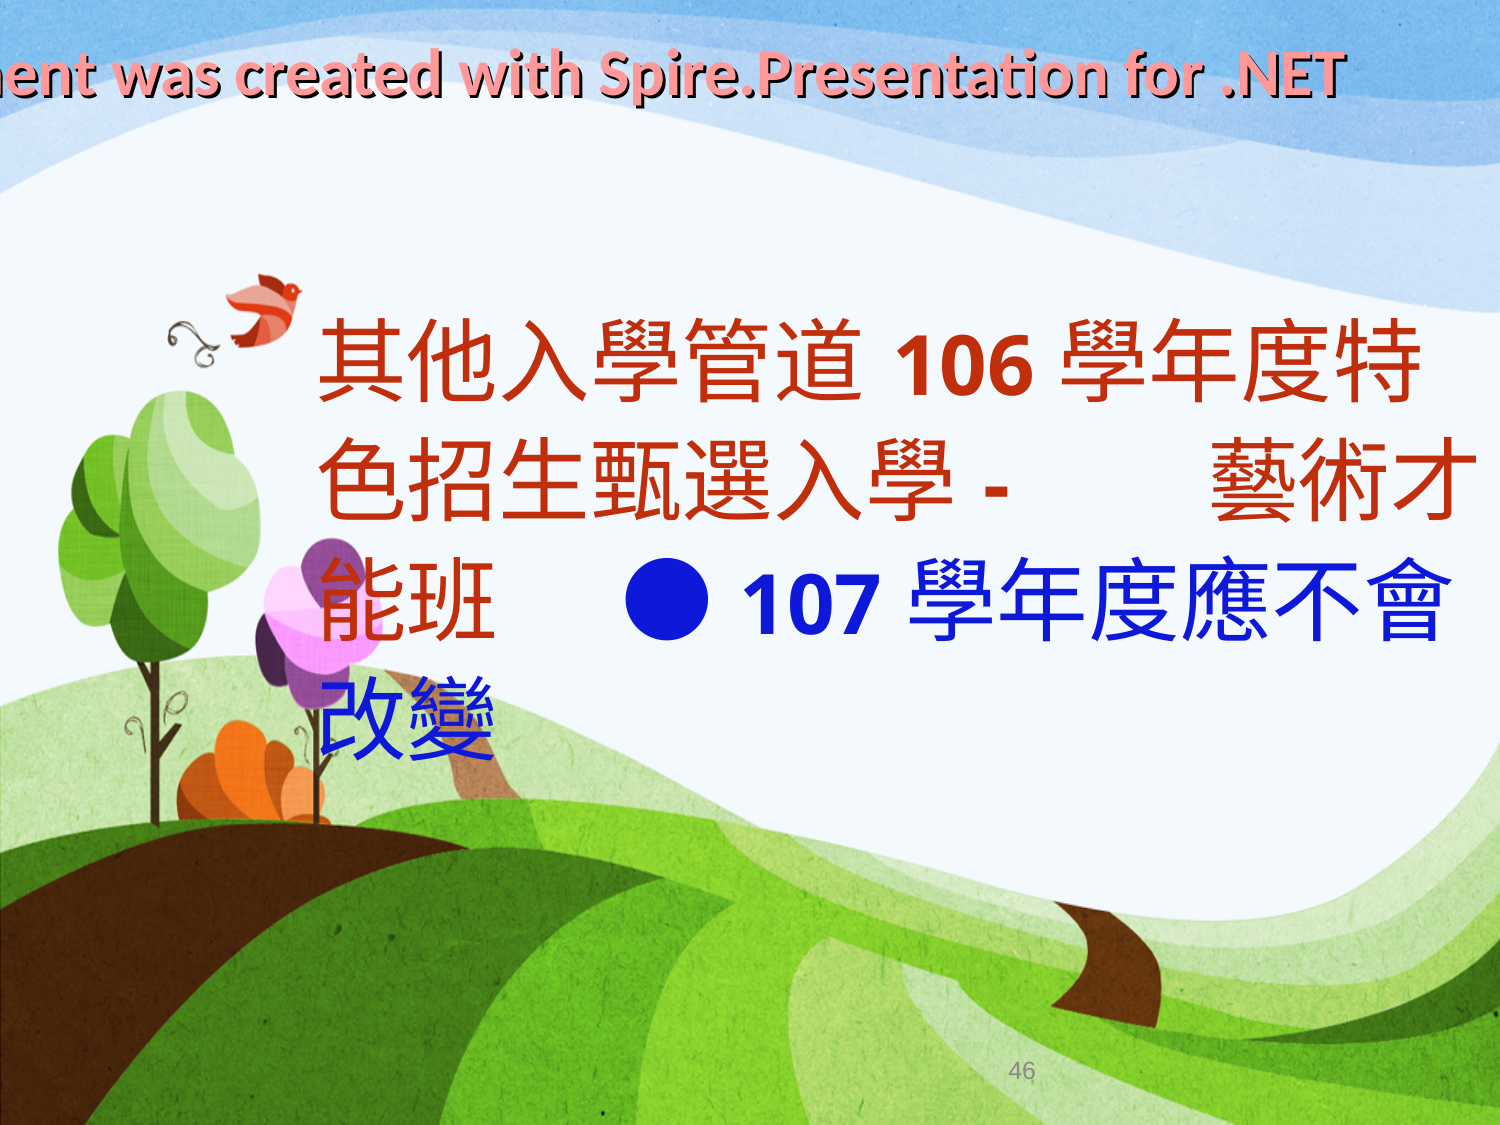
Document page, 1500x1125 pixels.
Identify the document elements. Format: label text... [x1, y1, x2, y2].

text_box 46 [993, 1041, 1257, 1100]
title 其他入學管道106學年度特色招生甄選入學- 藝術才能班 ●107學年度應不會改變 [300, 254, 1498, 786]
picture [0, 0, 1500, 1125]
